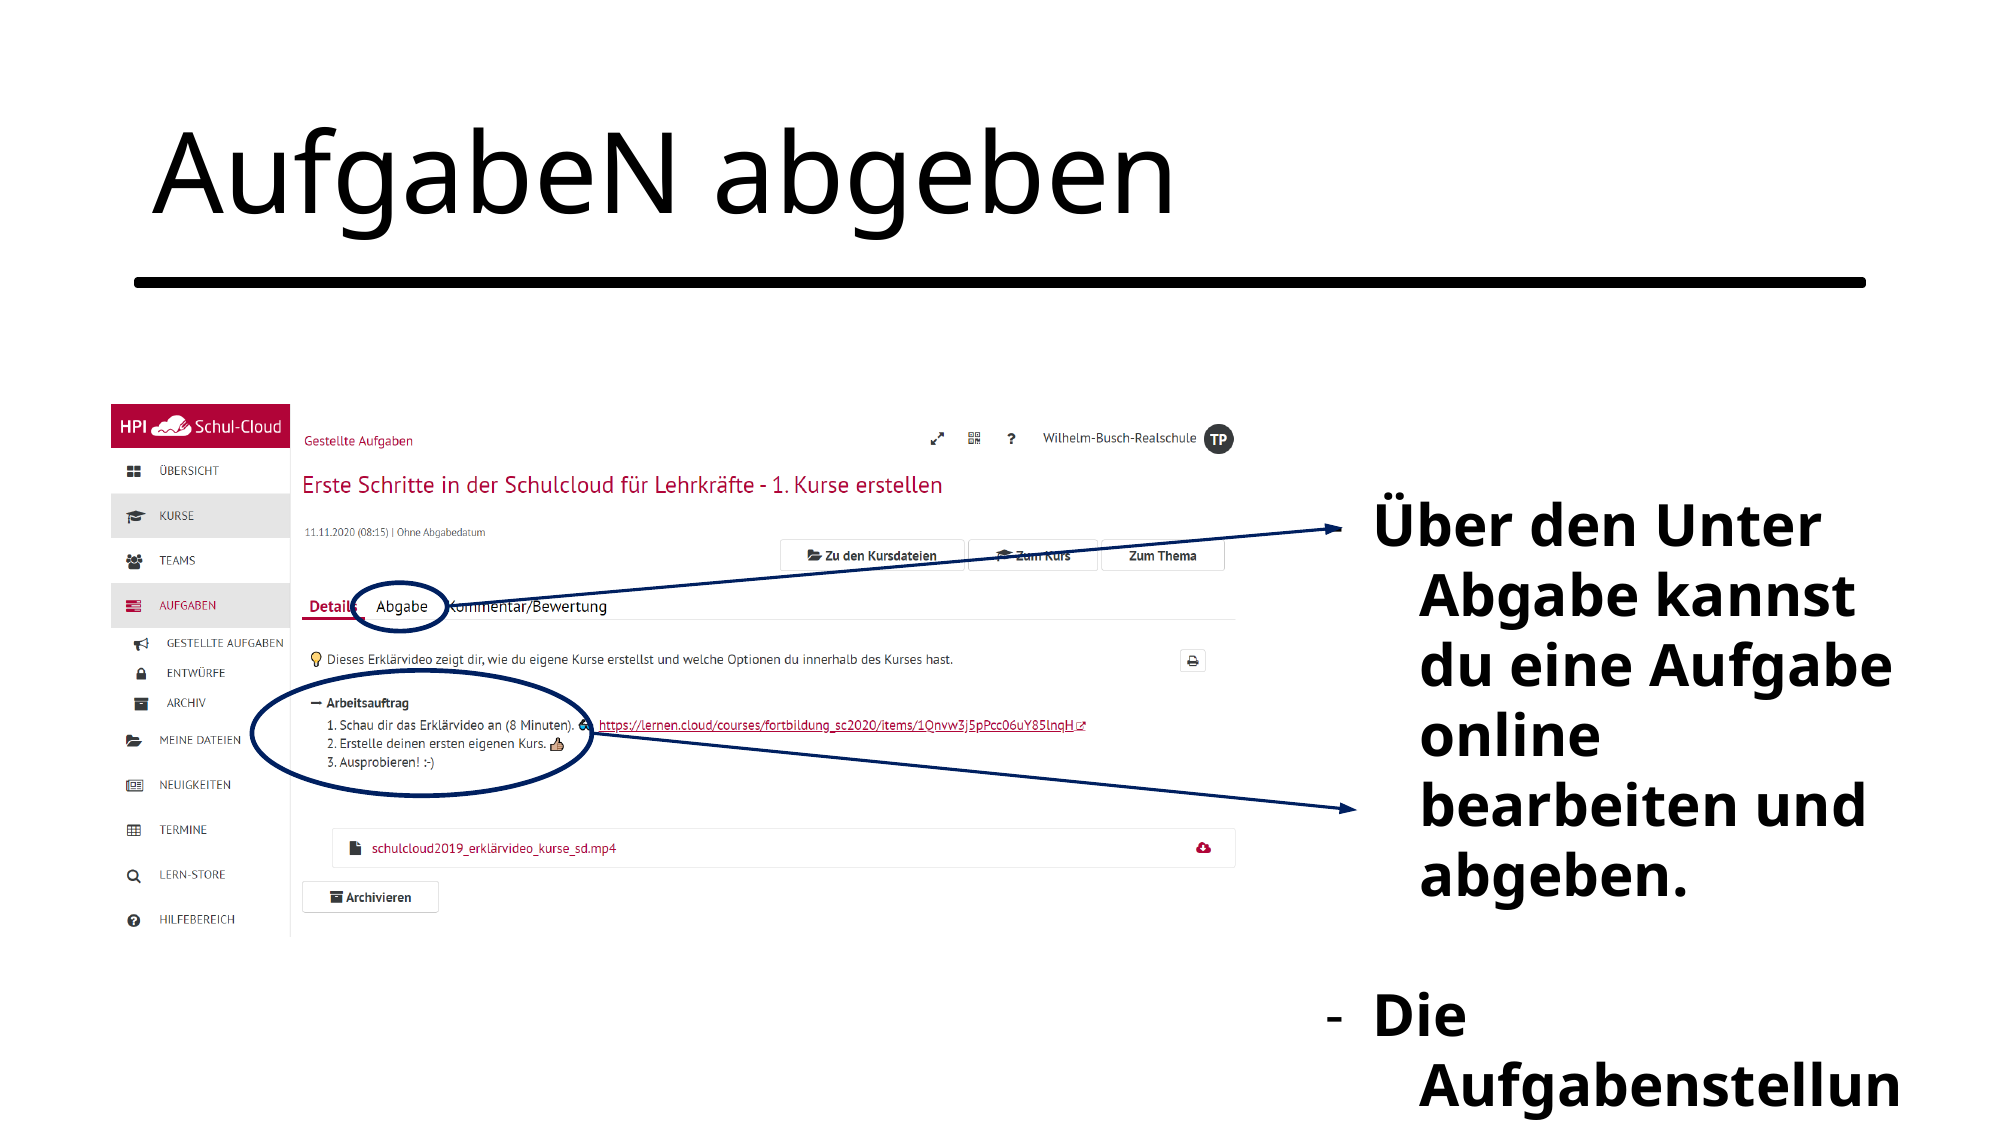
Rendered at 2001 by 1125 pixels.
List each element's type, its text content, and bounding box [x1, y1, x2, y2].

picture [355, 586, 444, 628]
text_box Über den Unter Abgabe kannst du eine Aufgabe online bearbeiten und abgeben. Die Aufgabenstellung sagt dir, was du zu tun hast. [1310, 410, 1931, 1062]
title AufgabeN abgeben [137, 59, 1863, 278]
picture [111, 404, 1243, 937]
picture [255, 673, 589, 793]
